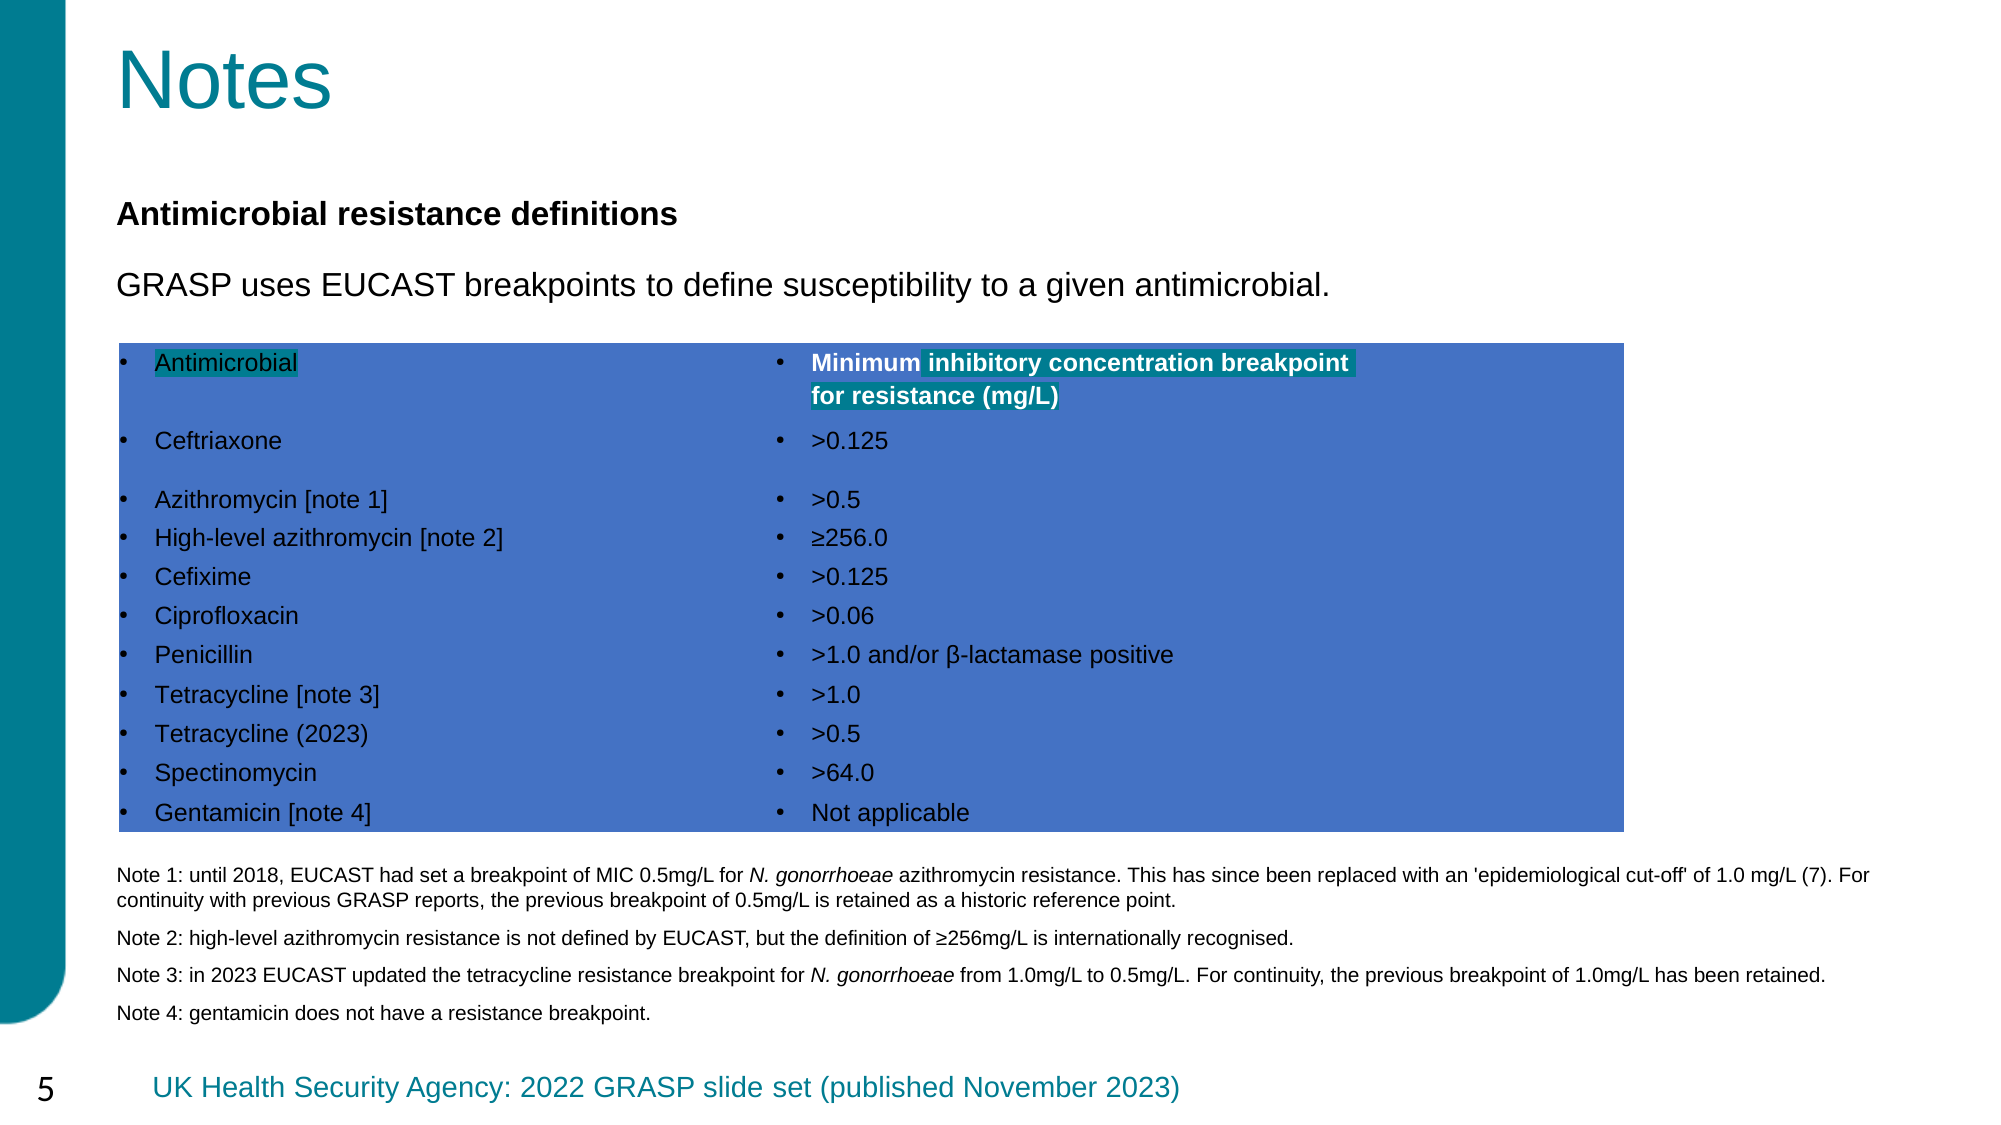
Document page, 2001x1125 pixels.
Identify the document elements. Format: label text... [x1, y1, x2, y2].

table_cell >0.125 [776, 557, 1624, 597]
table_cell Ceftriaxone [119, 422, 776, 481]
table_cell Not applicable [776, 793, 1624, 832]
text_box UK Health Security Agency: 2022 GRASP slide set (published November 2023) [137, 1056, 1780, 1116]
table_cell Penicillin [119, 636, 776, 675]
table_cell >0.125 [776, 422, 1624, 481]
table_cell Ciprofloxacin [119, 597, 776, 636]
table_cell ≥256.0 [776, 518, 1624, 557]
text_box [21, 1056, 120, 1117]
table_header Antimicrobial [119, 343, 776, 422]
table_cell >0.5 [776, 481, 1624, 518]
table_cell >1.0 [776, 675, 1624, 715]
table_cell Azithromycin [note 1] [119, 481, 776, 518]
table_cell >0.5 [776, 715, 1624, 754]
table_cell Tetracycline [note 3] [119, 675, 776, 715]
table_cell Tetracycline (2023) [119, 715, 776, 754]
table_cell Cefixime [119, 557, 776, 597]
table_cell Gentamicin [note 4] [119, 793, 776, 832]
table_cell High-level azithromycin [note 2] [119, 518, 776, 557]
table_header Minimum inhibitory concentration breakpoint for resistance (mg/L) [776, 343, 1624, 422]
table_cell >0.06 [776, 597, 1624, 636]
table_cell >64.0 [776, 754, 1624, 793]
table_cell Spectinomycin [119, 754, 776, 793]
title Notes [101, 29, 1926, 189]
table_cell >1.0 and/or β-lactamase positive [776, 636, 1624, 675]
list Antimicrobial resistance definitions GRASP uses EUCAST breakpoints to define susceptibility to a given antimicrobial. [101, 188, 1881, 331]
text_box Note 1: until 2018, EUCAST had set a breakpoint of MIC 0.5mg/L for N. gonorrhoeae azithromycin resistance. This has since been replaced with an 'epidemiological cut-off' of 1.0 mg/L (7). For continuity with previous GRASP reports, the previous breakpoint of 0.5mg/L is retained as a historic reference point. Note 2: high-level azithromycin resistance is not defined by EUCAST, but the definition of ≥256mg/L is internationally recognised. Note 3: in 2023 EUCAST updated the tetracycline resistance breakpoint for N. gonorrhoeae from 1.0mg/L to 0.5mg/L. For continuity, the previous breakpoint of 1.0mg/L has been retained. Note 4: gentamicin does not have a resistance breakpoint. [102, 855, 1925, 1032]
